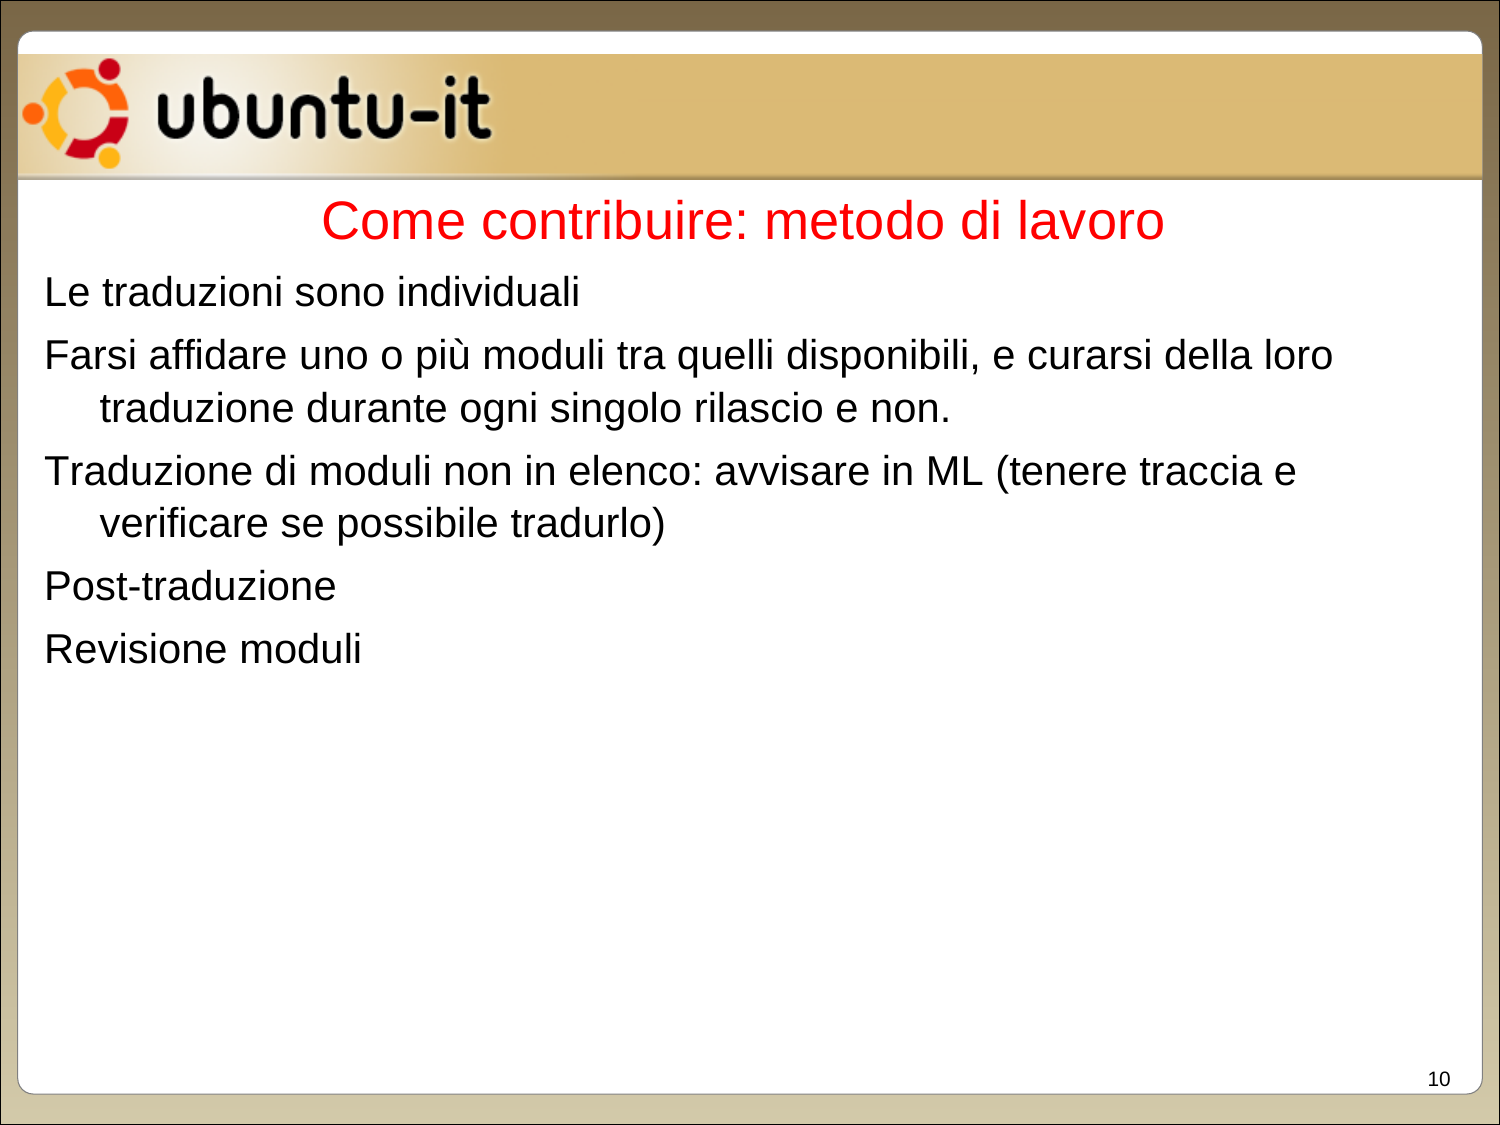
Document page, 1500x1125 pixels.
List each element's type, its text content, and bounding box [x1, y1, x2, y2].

picture [18, 54, 1483, 180]
title Come contribuire: metodo di lavoro [17, 178, 1471, 262]
list Le traduzioni sono individuali Farsi affidare uno o più moduli tra quelli disponibili, e curarsi della loro traduzione durante ogni singolo rilascio e non. Traduzione di moduli non in elenco: avvisare in ML (tenere traccia e verificare se possibile tradurlo) Post-traduzione Revisione moduli [29, 255, 1471, 1116]
